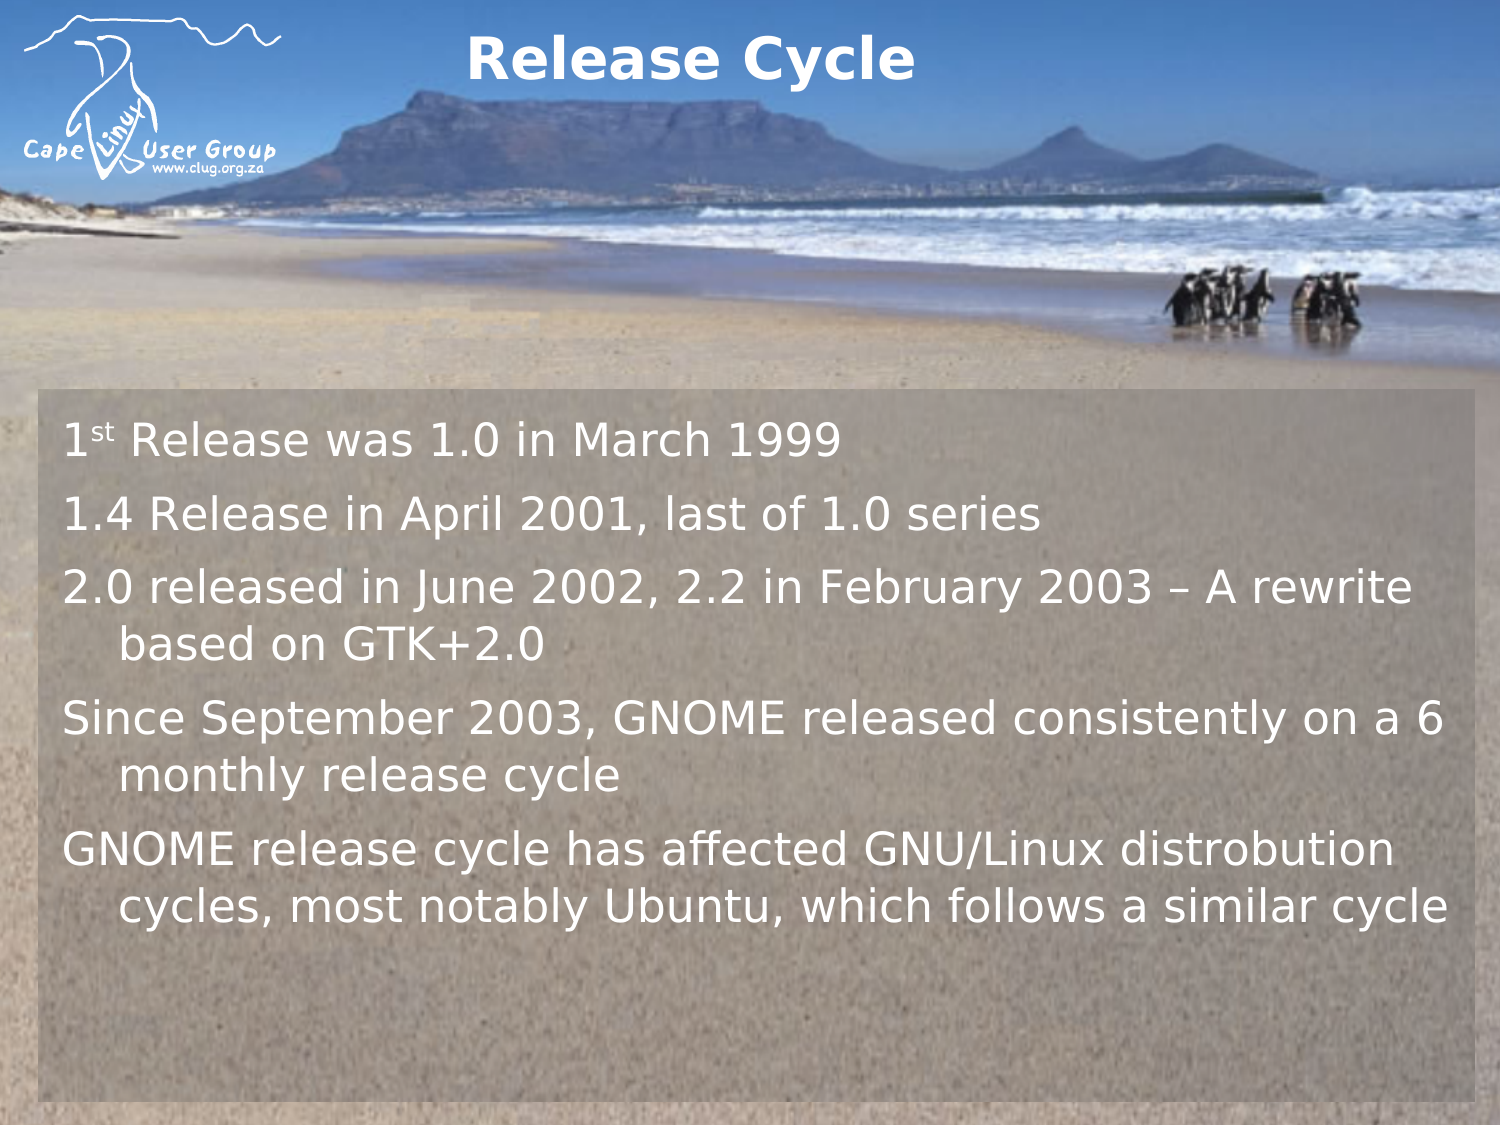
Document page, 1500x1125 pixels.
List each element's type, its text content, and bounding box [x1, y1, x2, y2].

title Release Cycle [465, 0, 1484, 115]
list 1st Release was 1.0 in March 1999 1.4 Release in April 2001, last of 1.0 series 2.0 released in June 2002, 2.2 in February 2003 – A rewrite based on GTK+2.0 Since September 2003, GNOME released consistently on a 6 monthly release cycle GNOME release cycle has affected GNU/Linux distrobution cycles, most notably Ubuntu, which follows a similar cycle [61, 410, 1474, 1095]
picture [0, 0, 1500, 1125]
